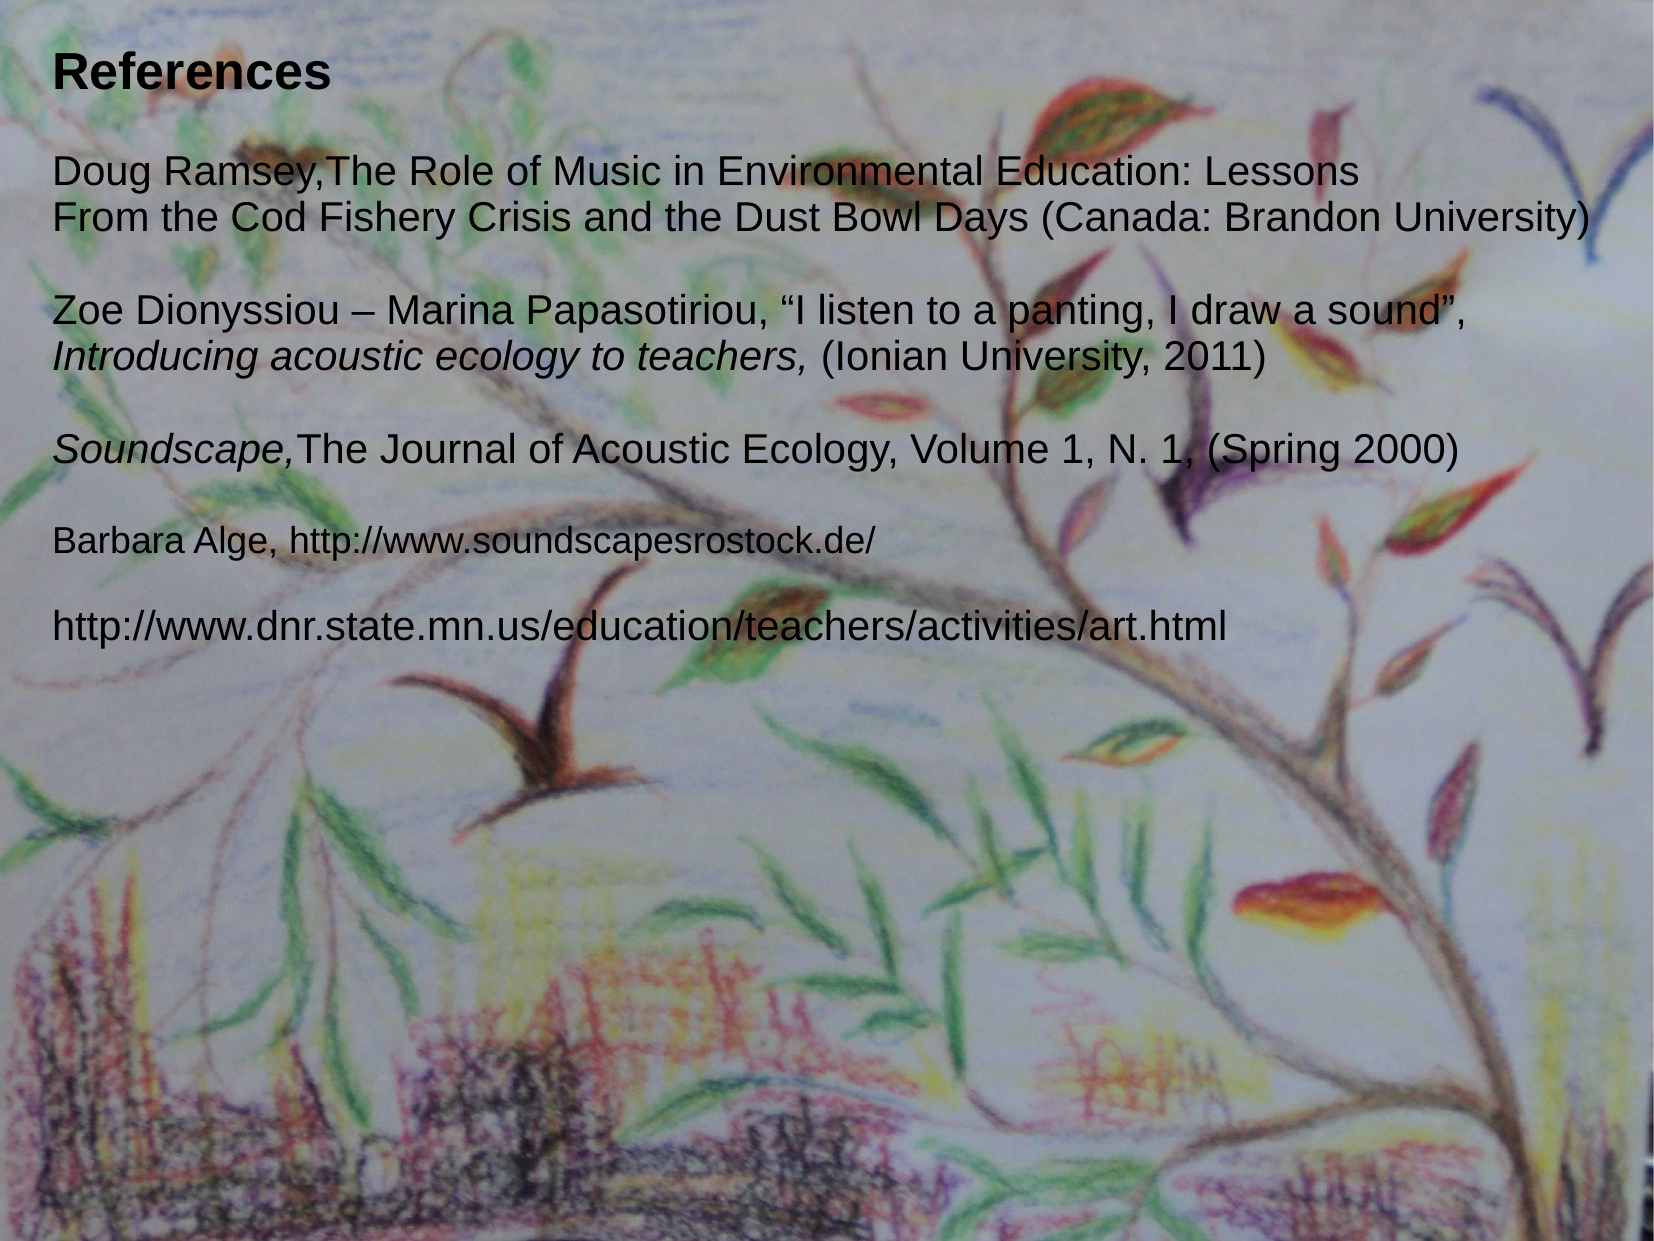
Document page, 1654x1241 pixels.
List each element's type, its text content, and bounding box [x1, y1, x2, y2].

text_box References Doug Ramsey,The Role of Music in Environmental Education: Lessons From the Cod Fishery Crisis and the Dust Bowl Days (Canada: Brandon University) Zoe Dionyssiou – Marina Papasotiriou, “I listen to a panting, I draw a sound”, Introducing acoustic ecology to teachers, (Ionian University, 2011) Soundscape,The Journal of Acoustic Ecology, Volume 1, N. 1, (Spring 2000) Barbara Alge, http://www.soundscapesrostock.de/ http://www.dnr.state.mn.us/education/teachers/activities/art.html [37, 35, 1606, 1083]
